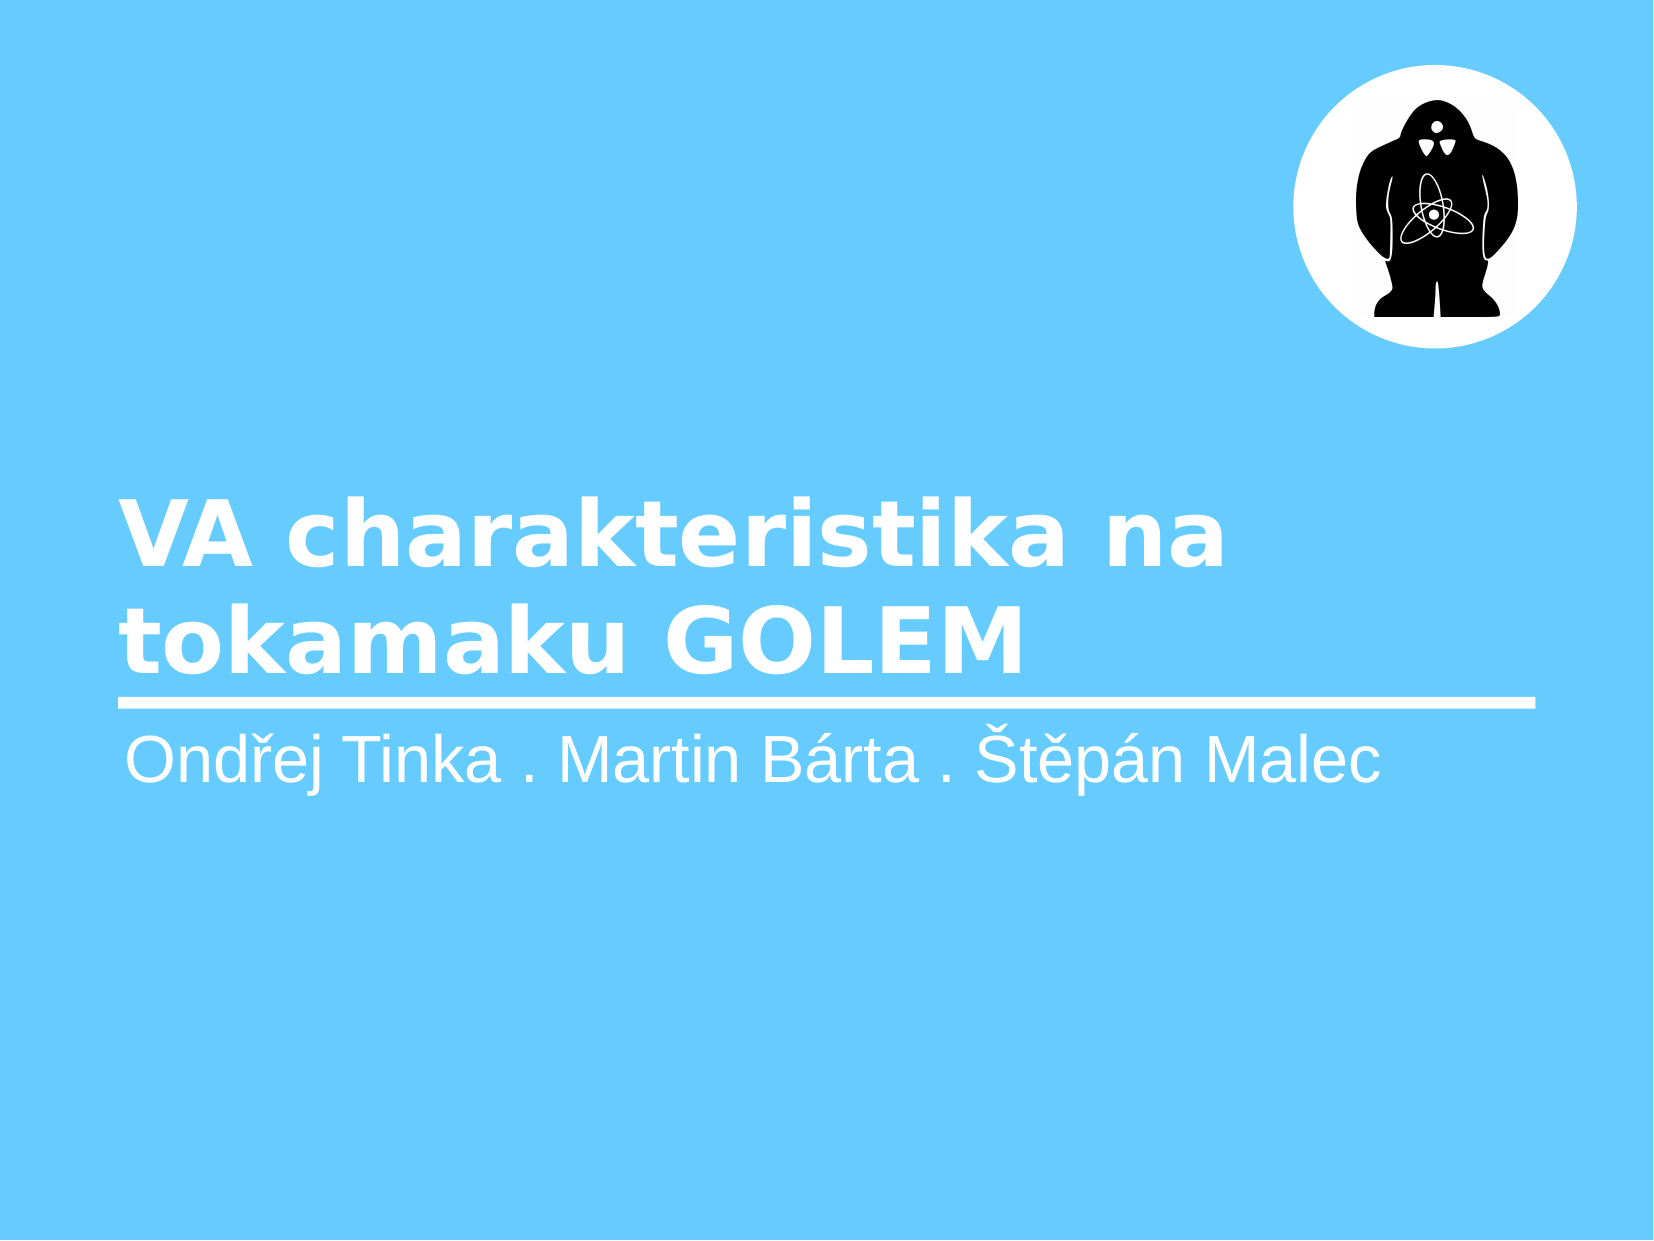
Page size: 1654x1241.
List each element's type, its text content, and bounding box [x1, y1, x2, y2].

list Ondřej Tinka . Martin Bárta . Štěpán Malec [53, 721, 1542, 1241]
picture [1356, 100, 1518, 317]
title VA charakteristika na tokamaku GOLEM [118, 480, 1536, 695]
